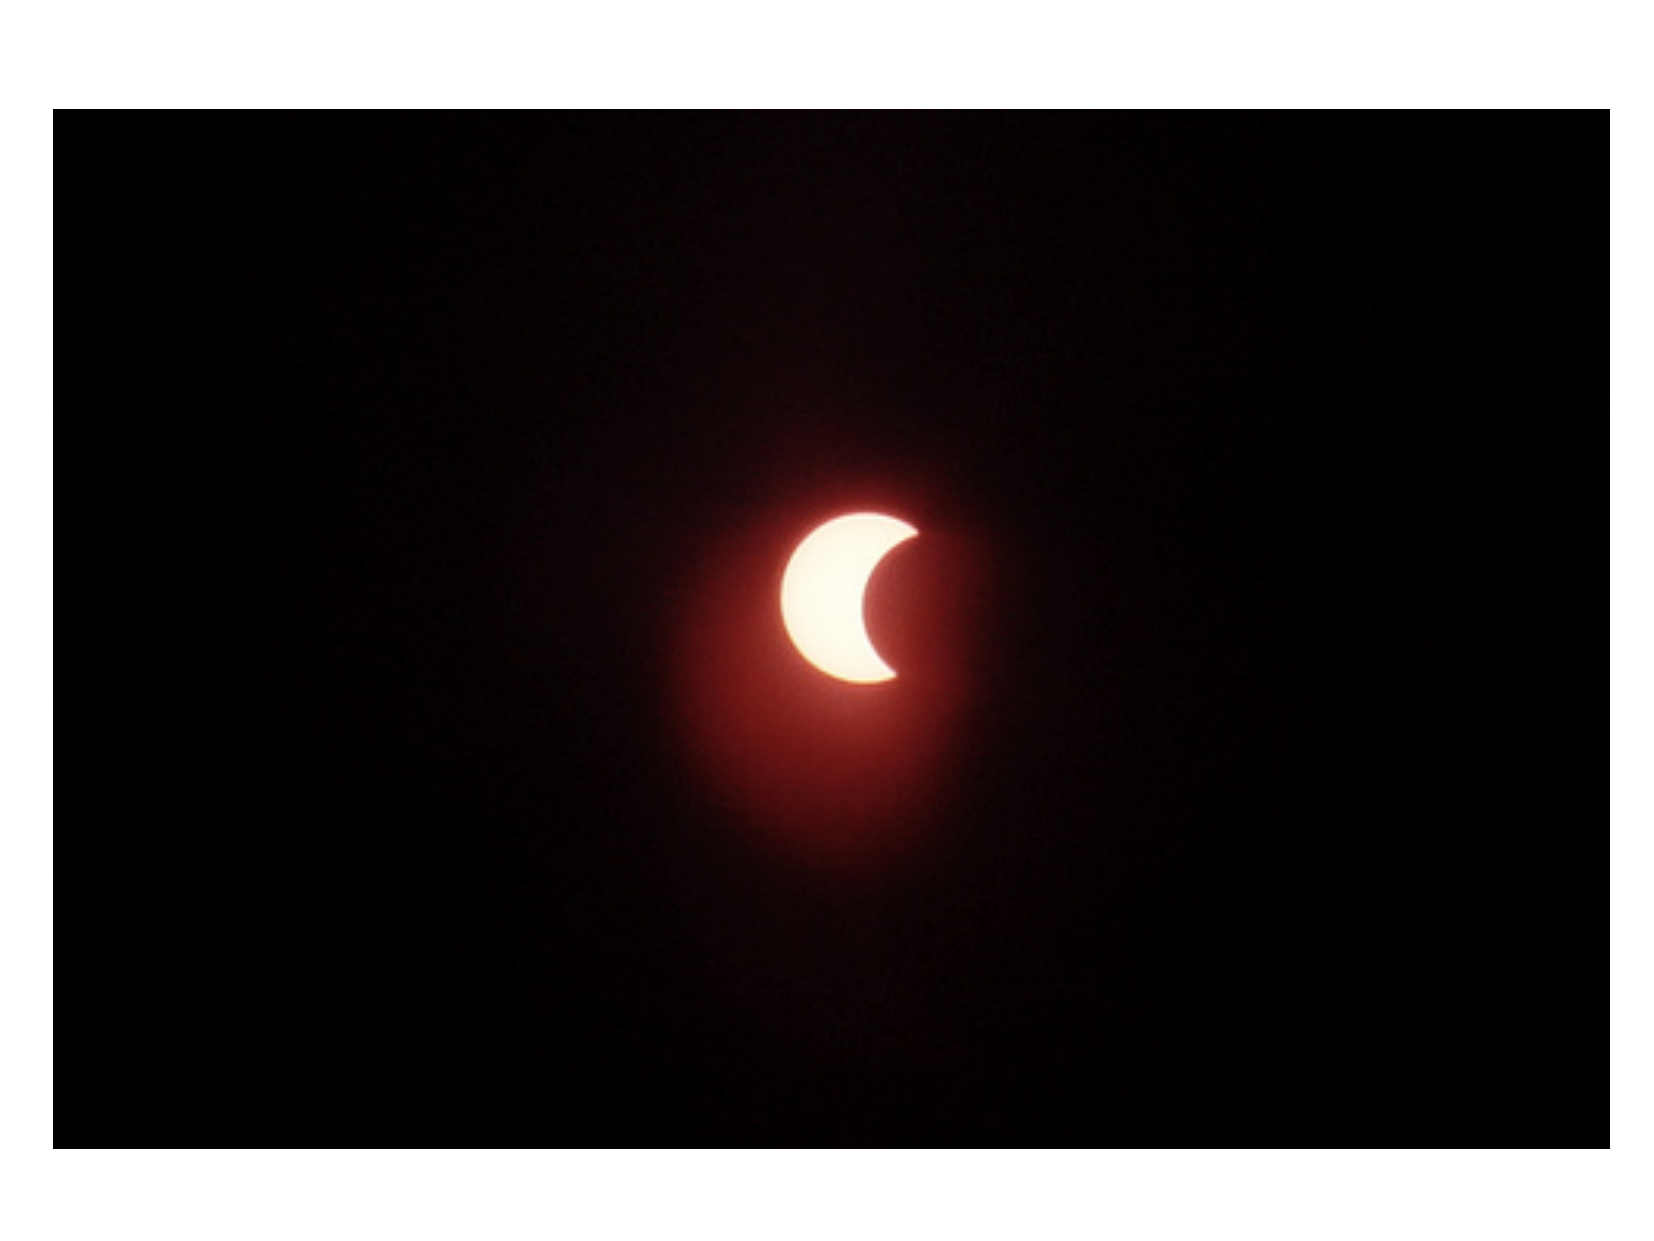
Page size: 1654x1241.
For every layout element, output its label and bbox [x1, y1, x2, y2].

picture [53, 109, 1610, 1149]
